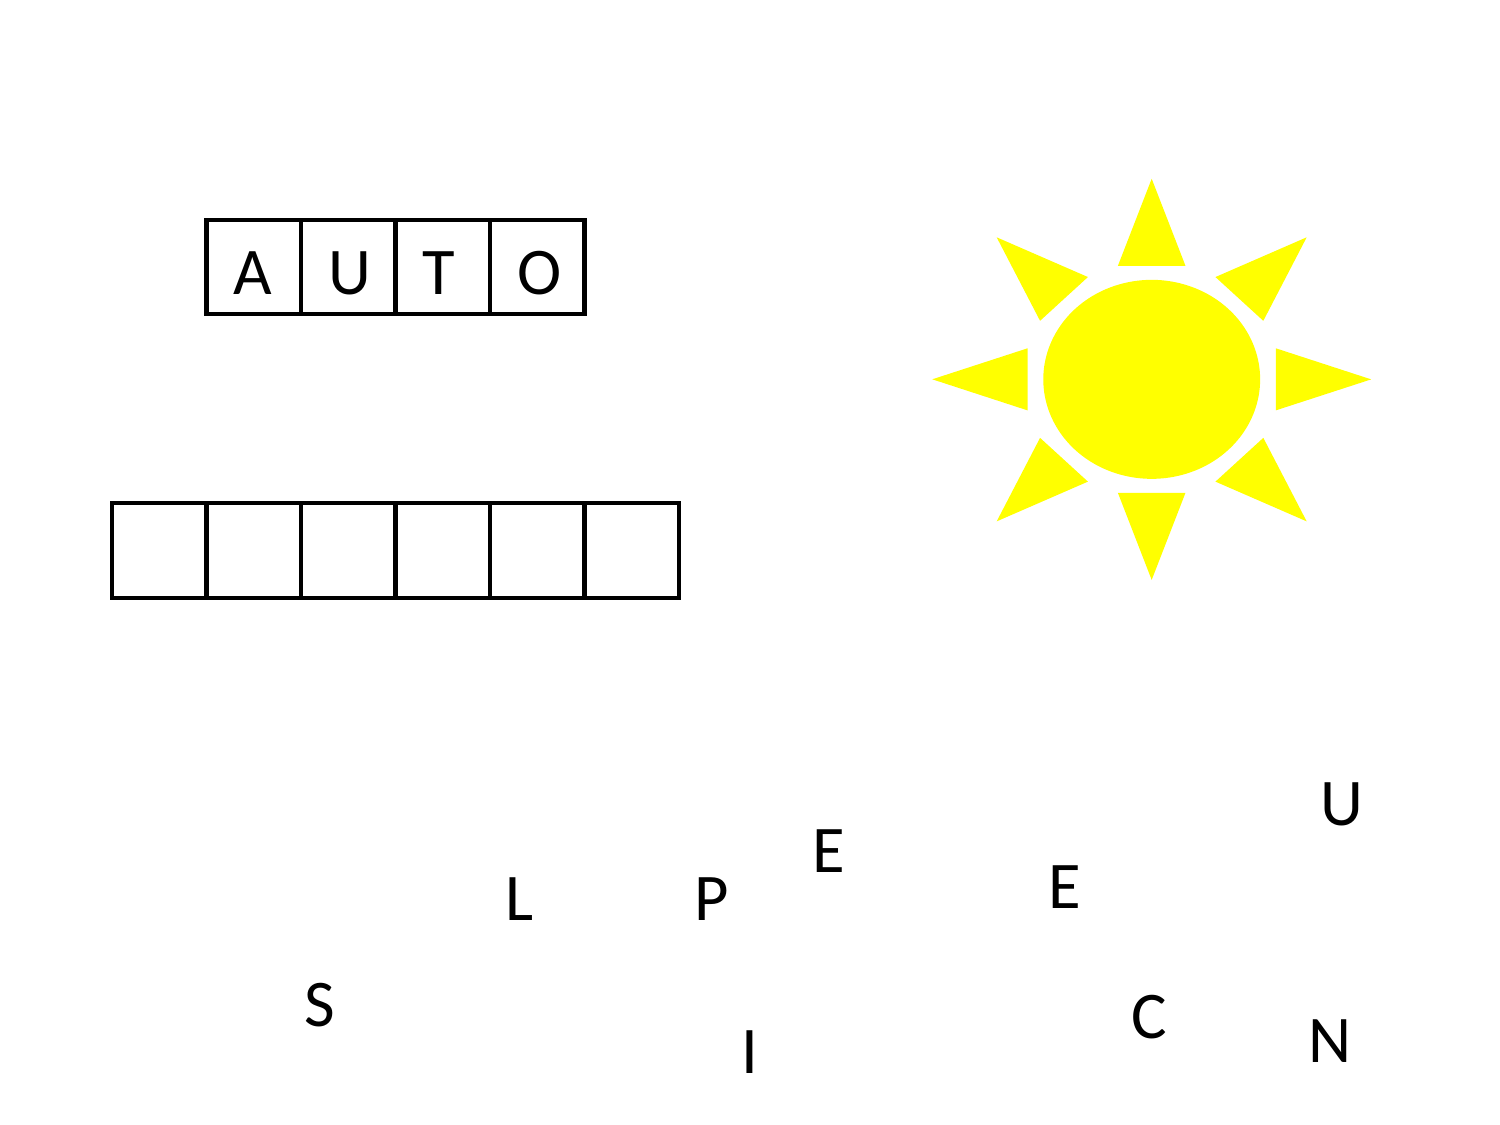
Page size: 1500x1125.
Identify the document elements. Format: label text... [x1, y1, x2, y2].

text_box I [726, 999, 774, 1095]
text_box P [679, 846, 744, 942]
text_box T [407, 219, 471, 316]
text_box [386, 219, 407, 315]
text_box [1219, 241, 1303, 318]
text_box [112, 503, 680, 598]
text_box [1120, 184, 1183, 264]
text_box U [1305, 751, 1379, 847]
text_box C [1116, 964, 1182, 1060]
text_box [1277, 351, 1365, 408]
text_box L [490, 846, 549, 942]
text_box [288, 219, 313, 315]
text_box O [502, 219, 577, 316]
text_box [1045, 281, 1259, 477]
text_box [1120, 495, 1183, 575]
text_box E [1033, 834, 1097, 930]
text_box [1219, 441, 1303, 518]
text_box U [313, 219, 386, 316]
text_box S [289, 952, 351, 1048]
text_box [939, 351, 1026, 408]
text_box A [219, 219, 288, 316]
text_box [577, 219, 585, 315]
text_box [1001, 241, 1085, 318]
text_box [471, 219, 502, 315]
text_box E [797, 798, 860, 895]
text_box [206, 219, 219, 315]
text_box N [1293, 987, 1367, 1084]
text_box [1001, 441, 1085, 518]
